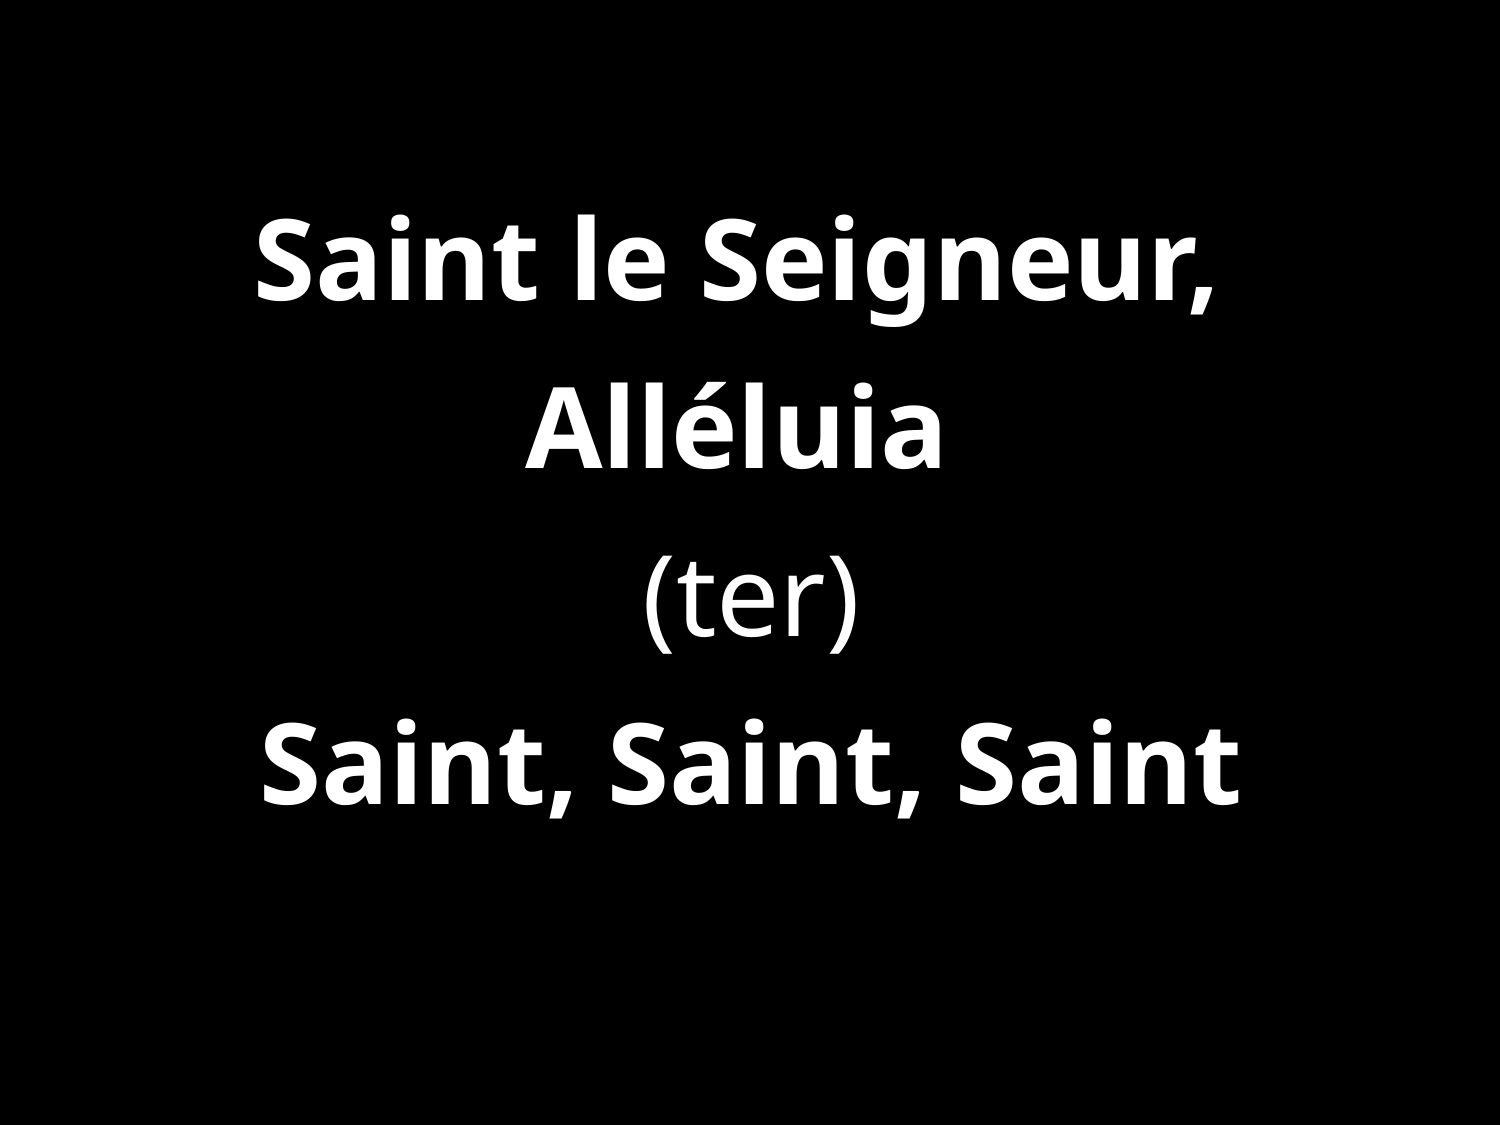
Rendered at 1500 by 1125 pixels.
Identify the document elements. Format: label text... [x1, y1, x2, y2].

list Saint le Seigneur, Alléluia (ter) Saint, Saint, Saint [2, 11, 1500, 1125]
